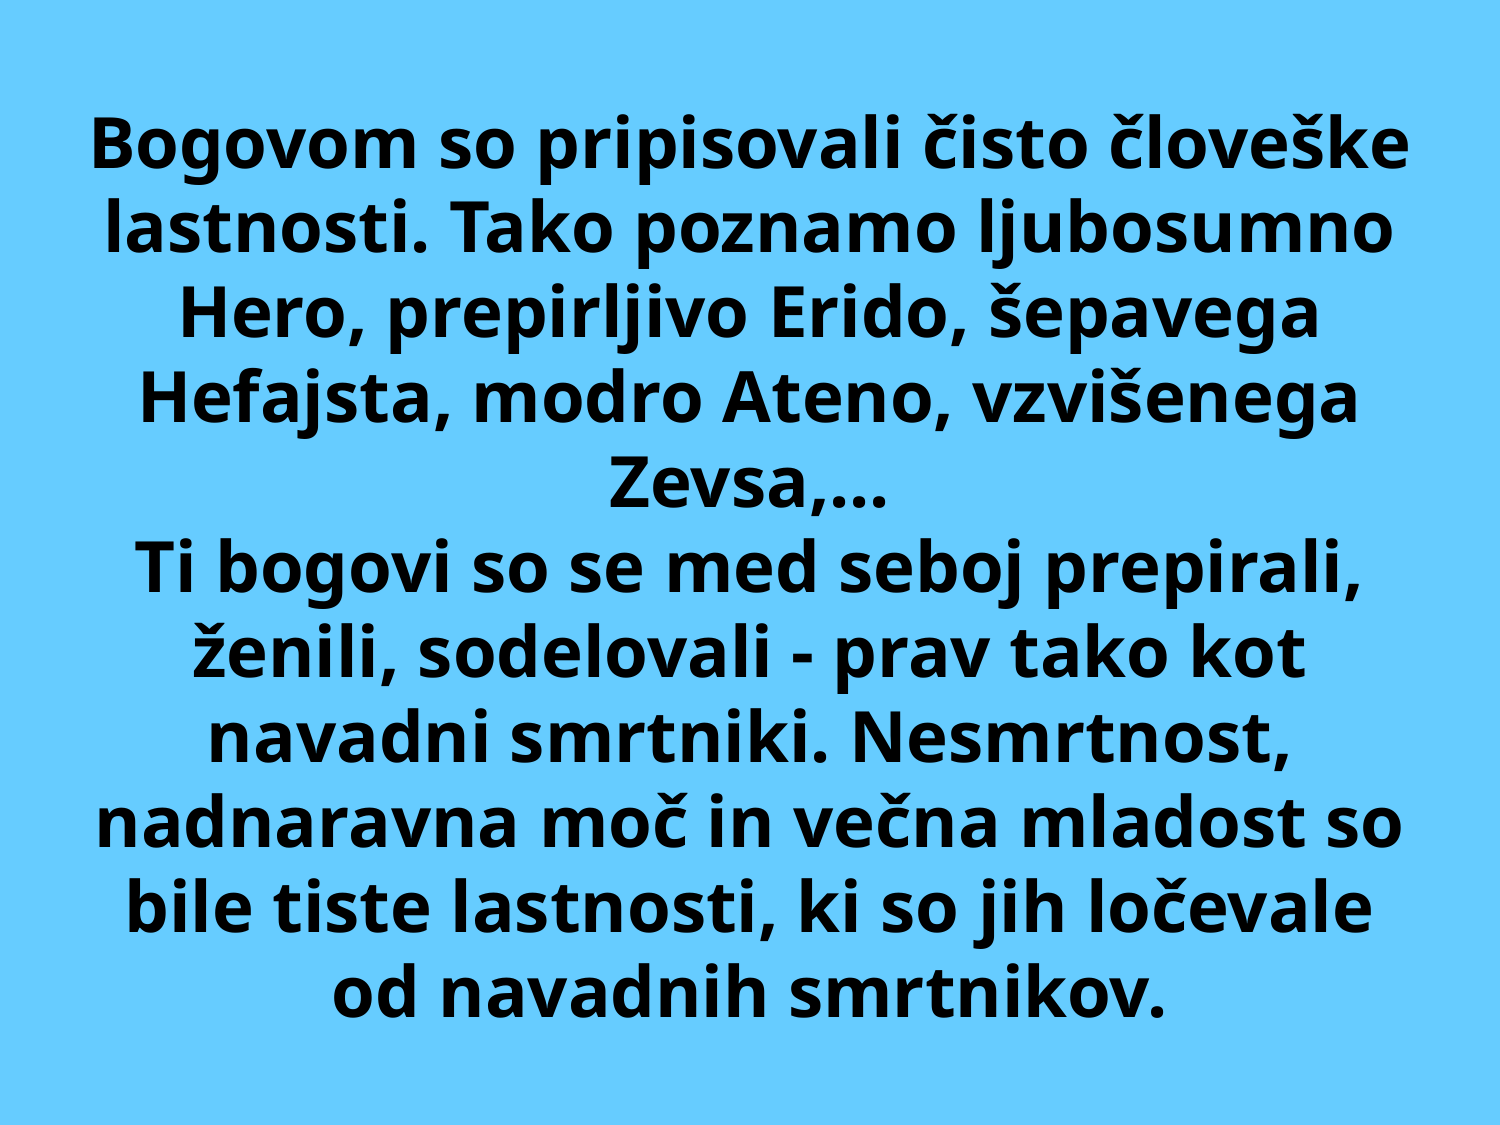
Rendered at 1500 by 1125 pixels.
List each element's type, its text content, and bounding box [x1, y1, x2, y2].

text_box Bogovom so pripisovali čisto človeške lastnosti. Tako poznamo ljubosumno Hero, prepirljivo Erido, šepavega Hefajsta, modro Ateno, vzvišenega Zevsa,... Ti bogovi so se med seboj prepirali, ženili, sodelovali - prav tako kot navadni smrtniki. Nesmrtnost, nadnaravna moč in večna mladost so bile tiste lastnosti, ki so jih ločevale od navadnih smrtnikov. [62, 89, 1438, 1039]
